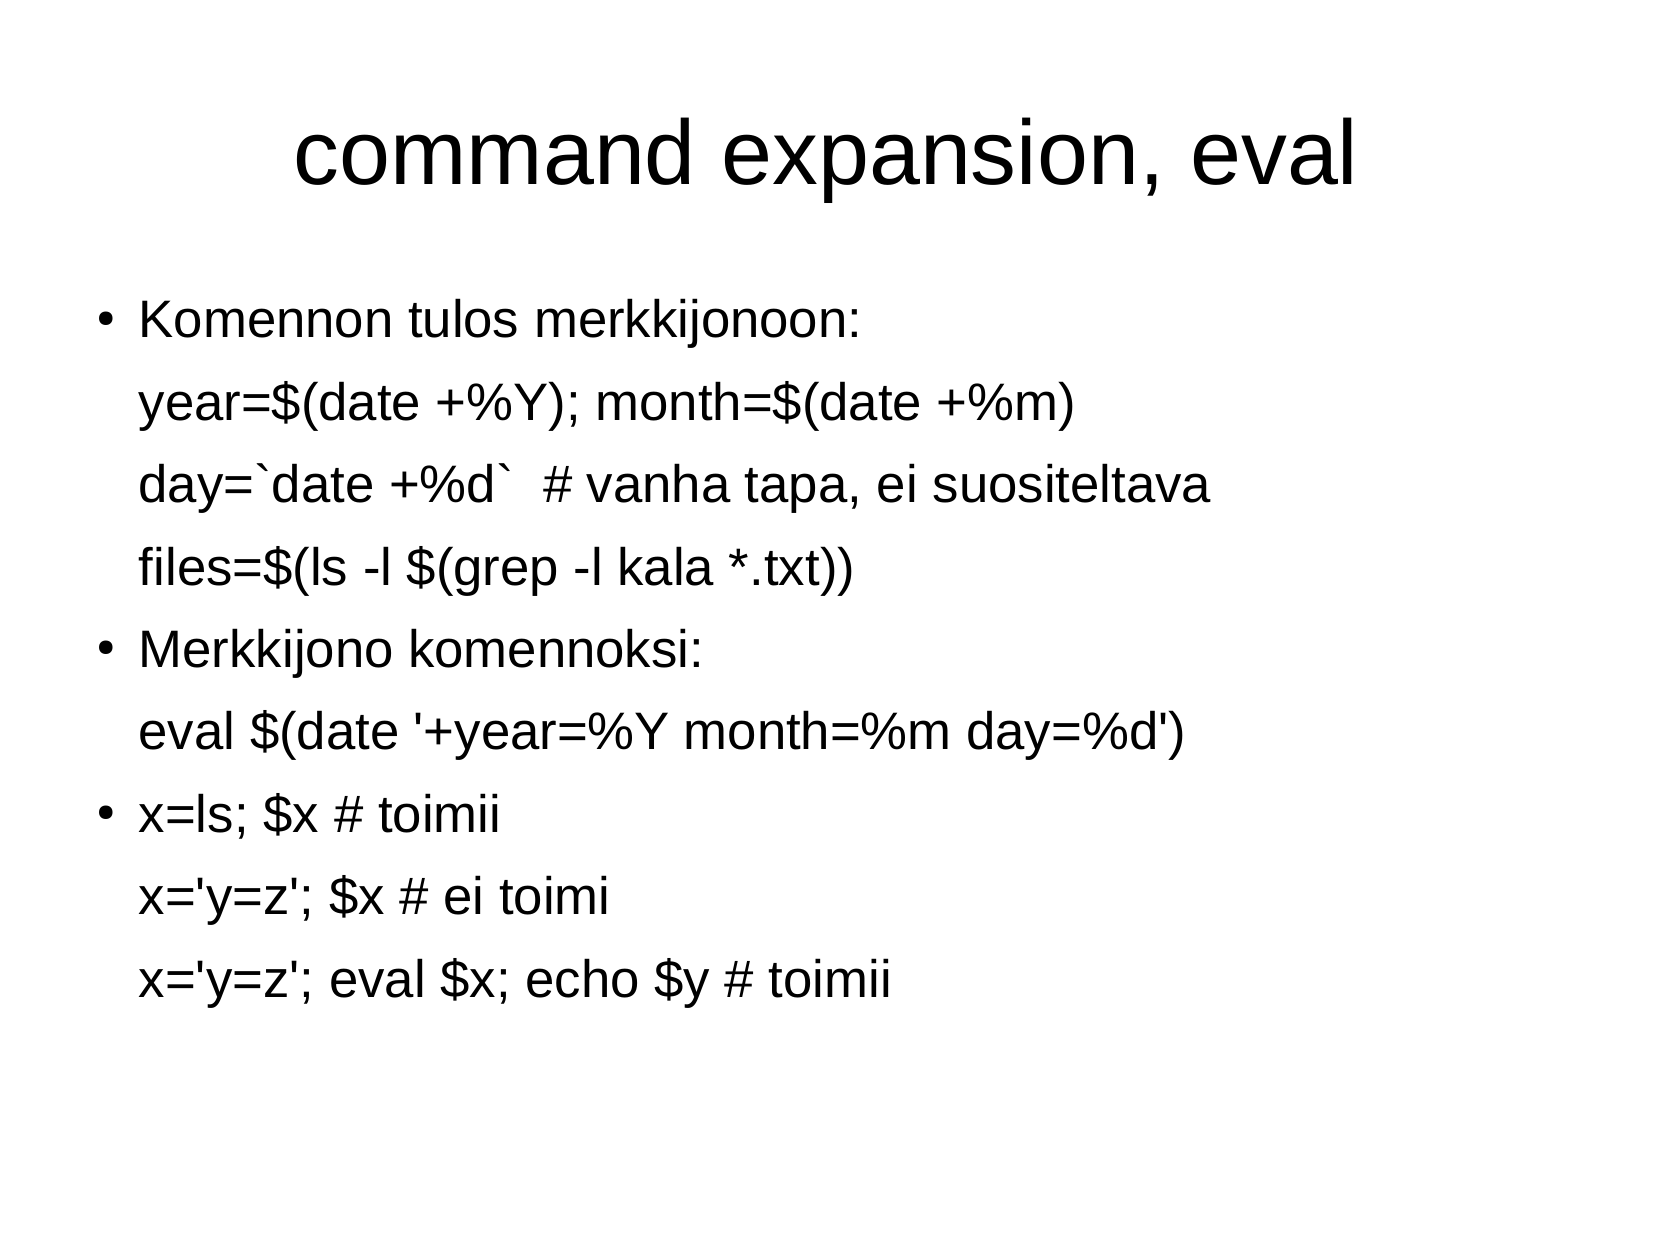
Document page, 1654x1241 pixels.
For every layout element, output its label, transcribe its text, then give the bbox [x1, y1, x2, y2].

title command expansion, eval [82, 49, 1571, 257]
list Komennon tulos merkkijonoon: year=$(date +%Y); month=$(date +%m) day=`date +%d` # vanha tapa, ei suositeltava files=$(ls -l $(grep -l kala *.txt)) Merkkijono komennoksi: eval $(date '+year=%Y month=%m day=%d') x=ls; $x # toimii x='y=z'; $x # ei toimi x='y=z'; eval $x; echo $y # toimii [82, 290, 1571, 1010]
